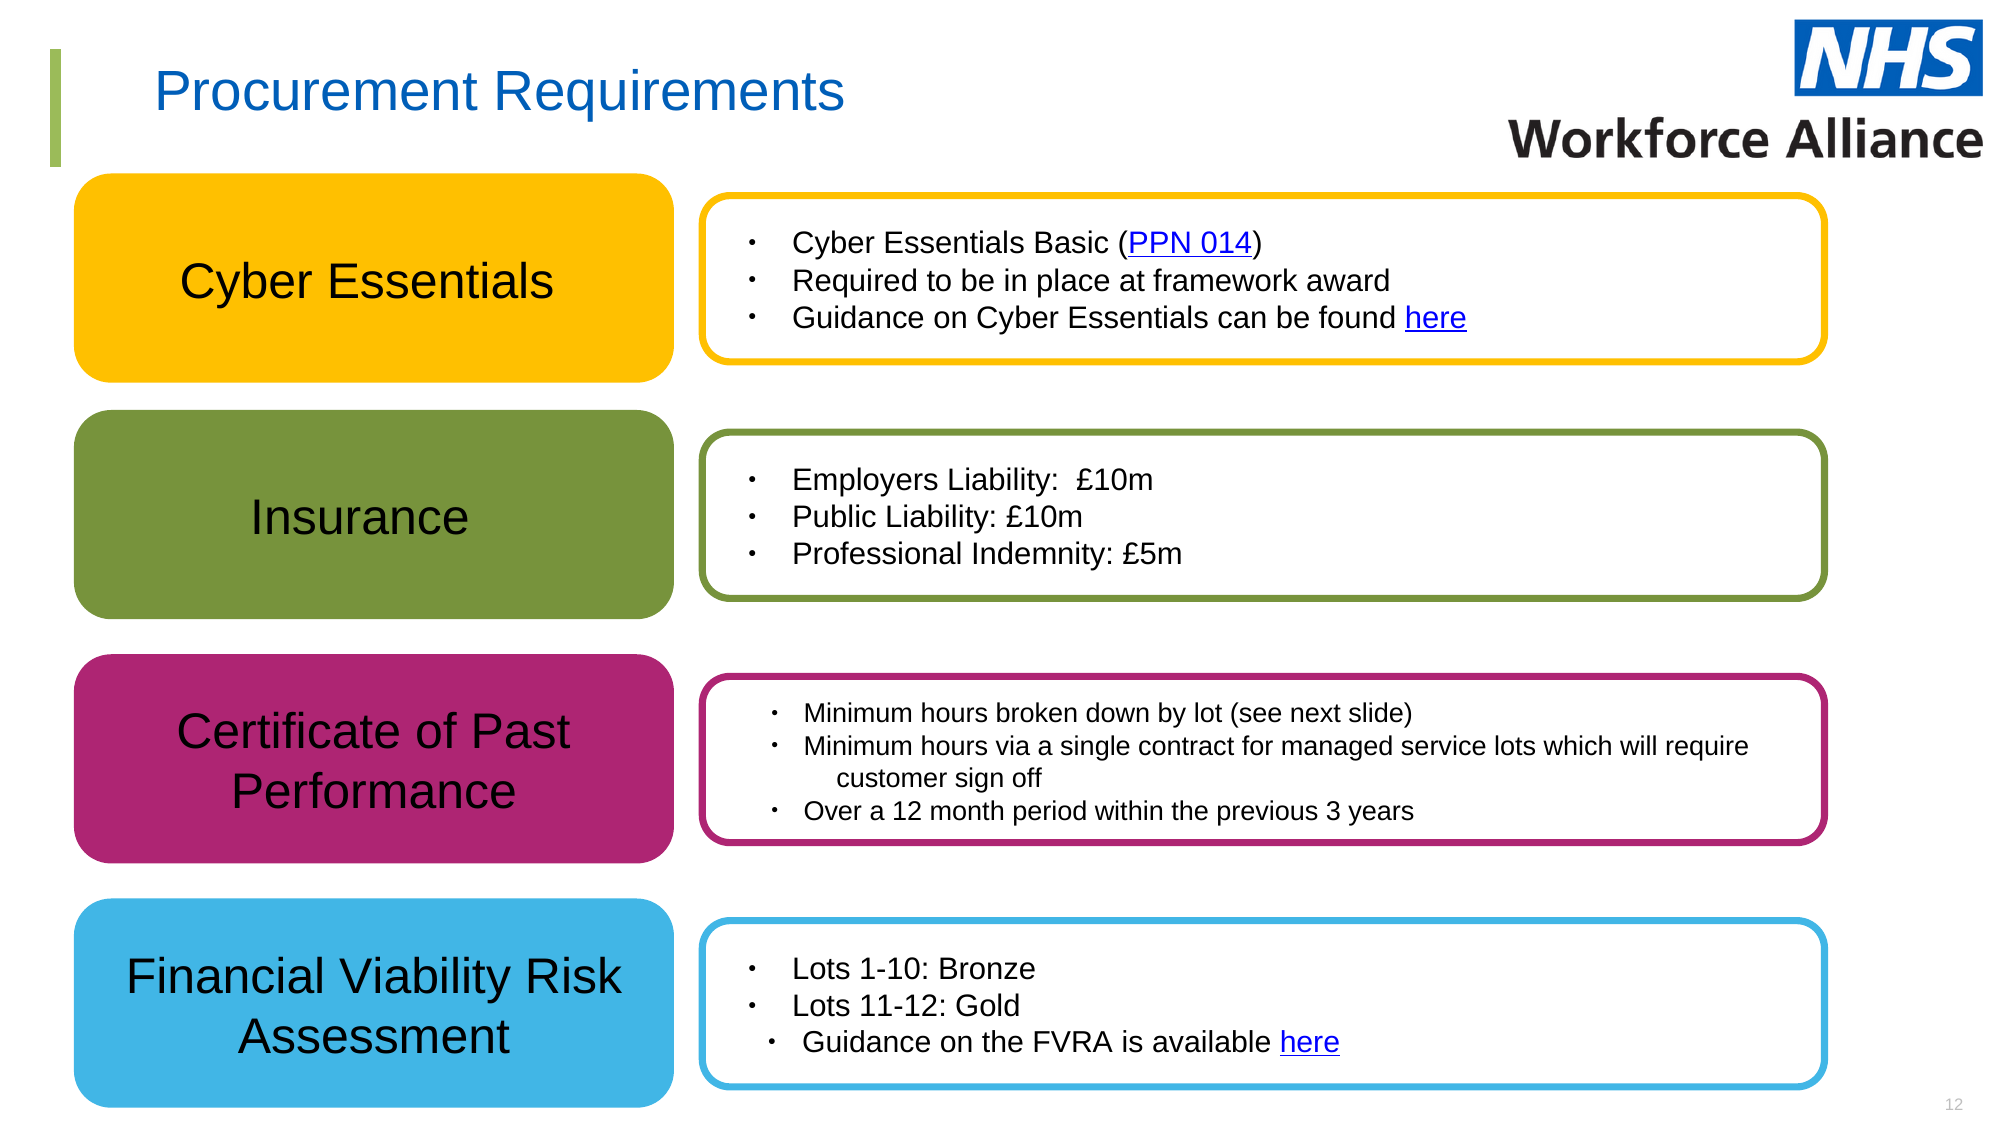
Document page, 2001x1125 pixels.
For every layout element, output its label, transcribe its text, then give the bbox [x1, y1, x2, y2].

text_box [1507, 18, 1984, 158]
text_box Financial Viability Risk Assessment [77, 902, 671, 1105]
text_box Lots 1-10: Bronze Lots 11-12: Gold Guidance on the FVRA is available here [702, 920, 1825, 1087]
text_box Cyber Essentials [77, 177, 671, 380]
list Procurement Requirements [77, 48, 1950, 128]
text_box Insurance [77, 413, 671, 616]
text_box Employers Liability: £10m Public Liability: £10m Professional Indemnity: £5m [702, 432, 1825, 599]
text_box Certificate of Past Performance [77, 657, 671, 860]
text_box Cyber Essentials Basic (PPN 014) Required to be in place at framework award Guidance on Cyber Essentials can be found here [702, 195, 1825, 362]
text_box Minimum hours broken down by lot (see next slide) Minimum hours via a single contract for managed service lots which will require customer sign off Over a 12 month period within the previous 3 years [702, 676, 1825, 843]
